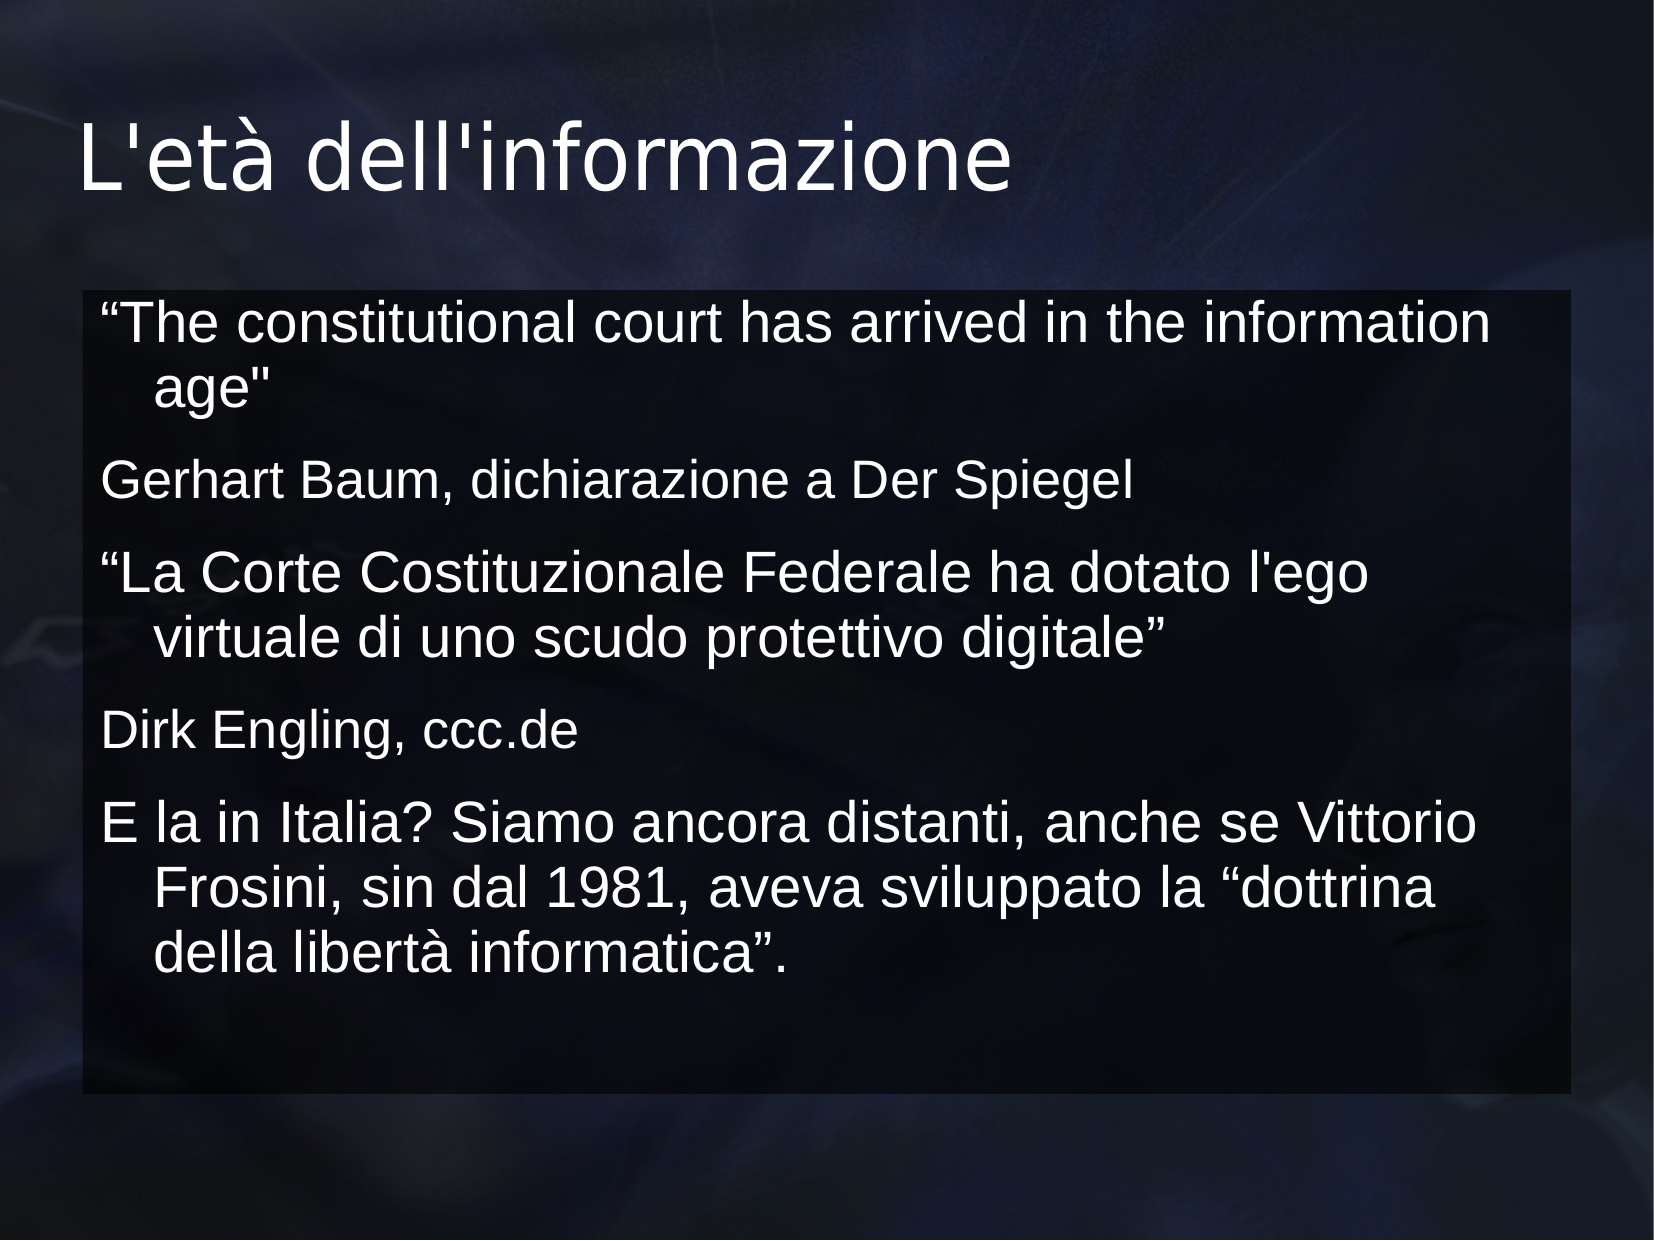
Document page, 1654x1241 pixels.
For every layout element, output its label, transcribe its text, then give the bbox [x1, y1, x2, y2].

list “The constitutional court has arrived in the information age" Gerhart Baum, dichiarazione a Der Spiegel “La Corte Costituzionale Federale ha dotato l'ego virtuale di uno scudo protettivo digitale” Dirk Engling, ccc.de E la in Italia? Siamo ancora distanti, anche se Vittorio Frosini, sin dal 1981, aveva sviluppato la “dottrina della libertà informatica”. [82, 290, 1571, 1094]
picture [0, 0, 1654, 1240]
title L'età dell'informazione [76, 55, 1565, 263]
